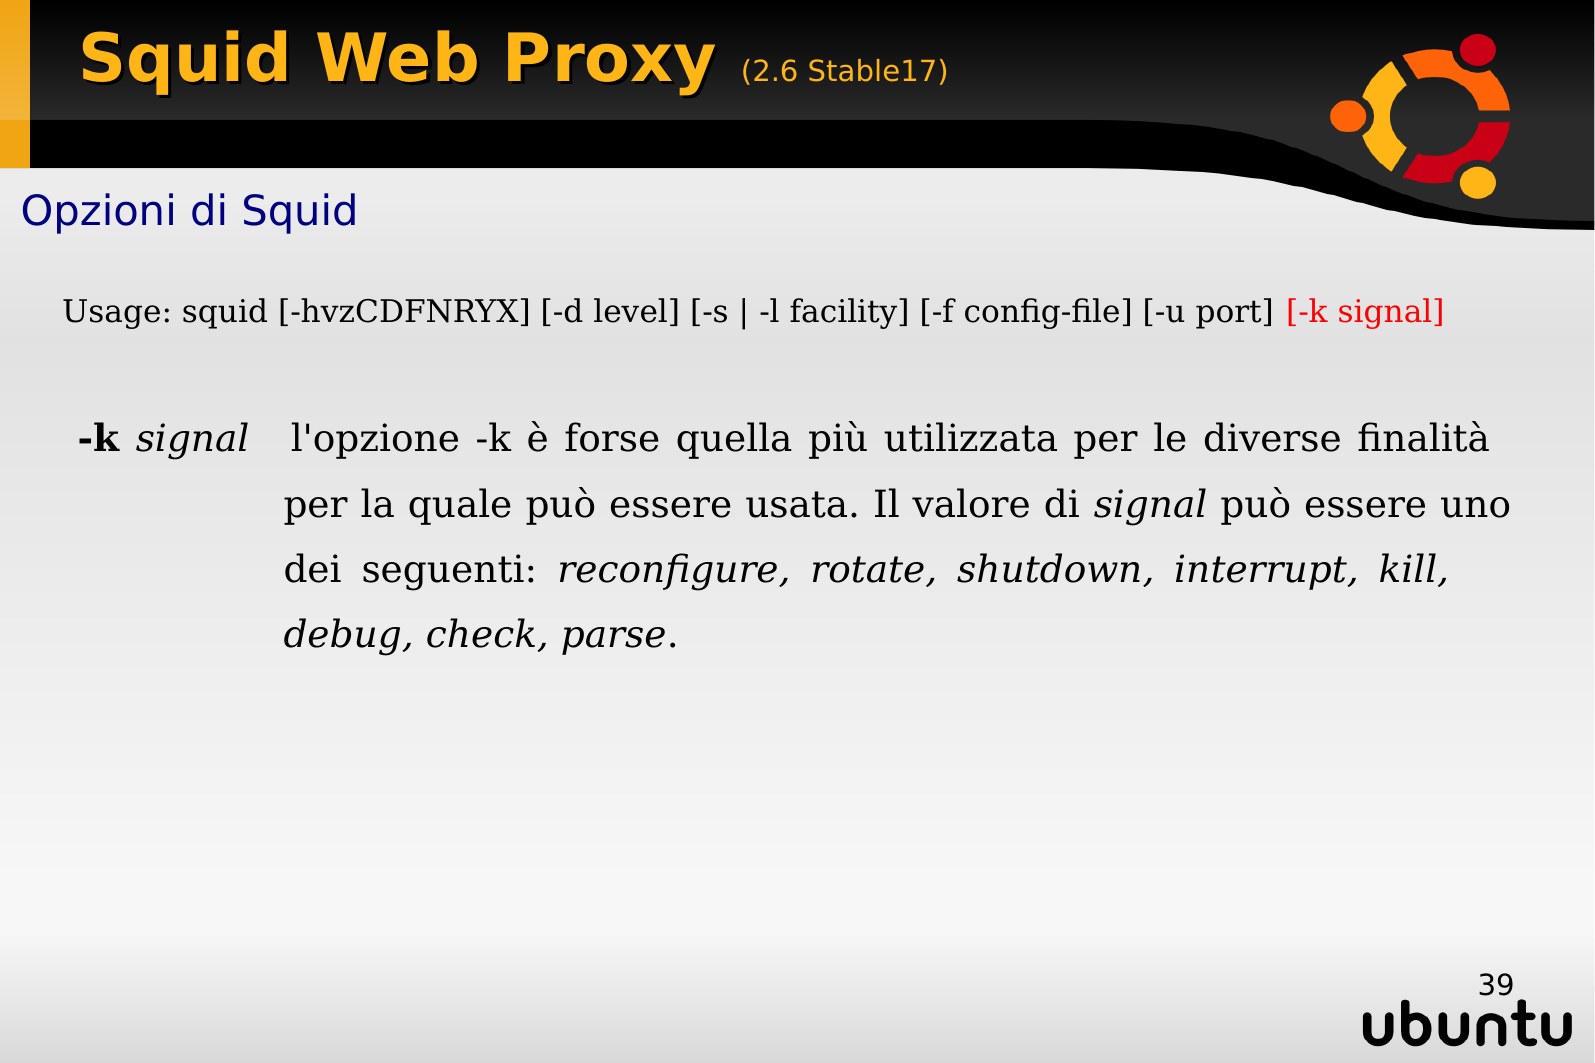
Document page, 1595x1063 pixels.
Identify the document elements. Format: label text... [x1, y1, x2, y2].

text_box Usage: squid [-hvzCDFNRYX] [-d level] [-s | -l facility] [-f config-file] [-u port] [-k signal] -k signal l'opzione -k è forse quella più utilizzata per le diverse finalità per la quale può essere usata. Il valore di signal può essere uno dei seguenti: reconfigure, rotate, shutdown, interrupt, kill, debug, check, parse. [59, 285, 1536, 1028]
text_box Squid Web Proxy (2.6 Stable17) [23, 11, 1004, 105]
text_box Opzioni di Squid [17, 178, 1554, 243]
picture [0, 0, 1595, 1063]
